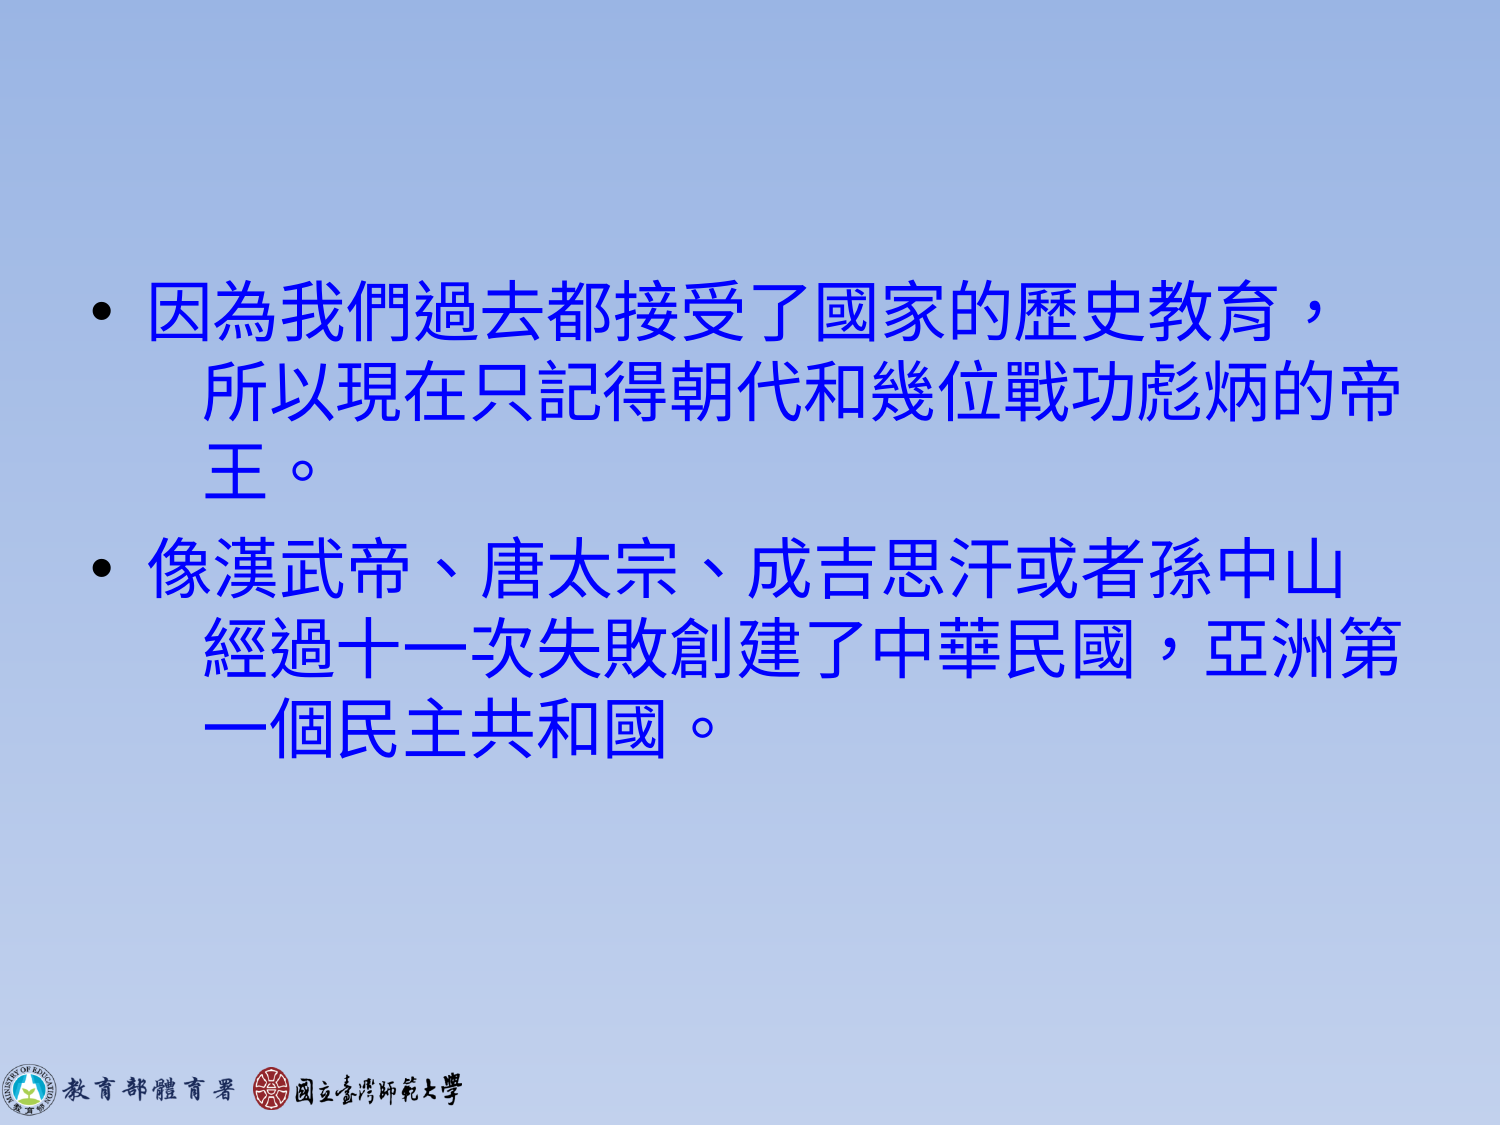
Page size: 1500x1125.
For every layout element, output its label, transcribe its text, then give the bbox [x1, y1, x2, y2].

list 因為我們過去都接受了國家的歷史教育，所以現在只記得朝代和幾位戰功彪炳的帝王。 像漢武帝、唐太宗、成吉思汗或者孫中山經過十一次失敗創建了中華民國，亞洲第一個民主共和國。 [75, 262, 1426, 1005]
